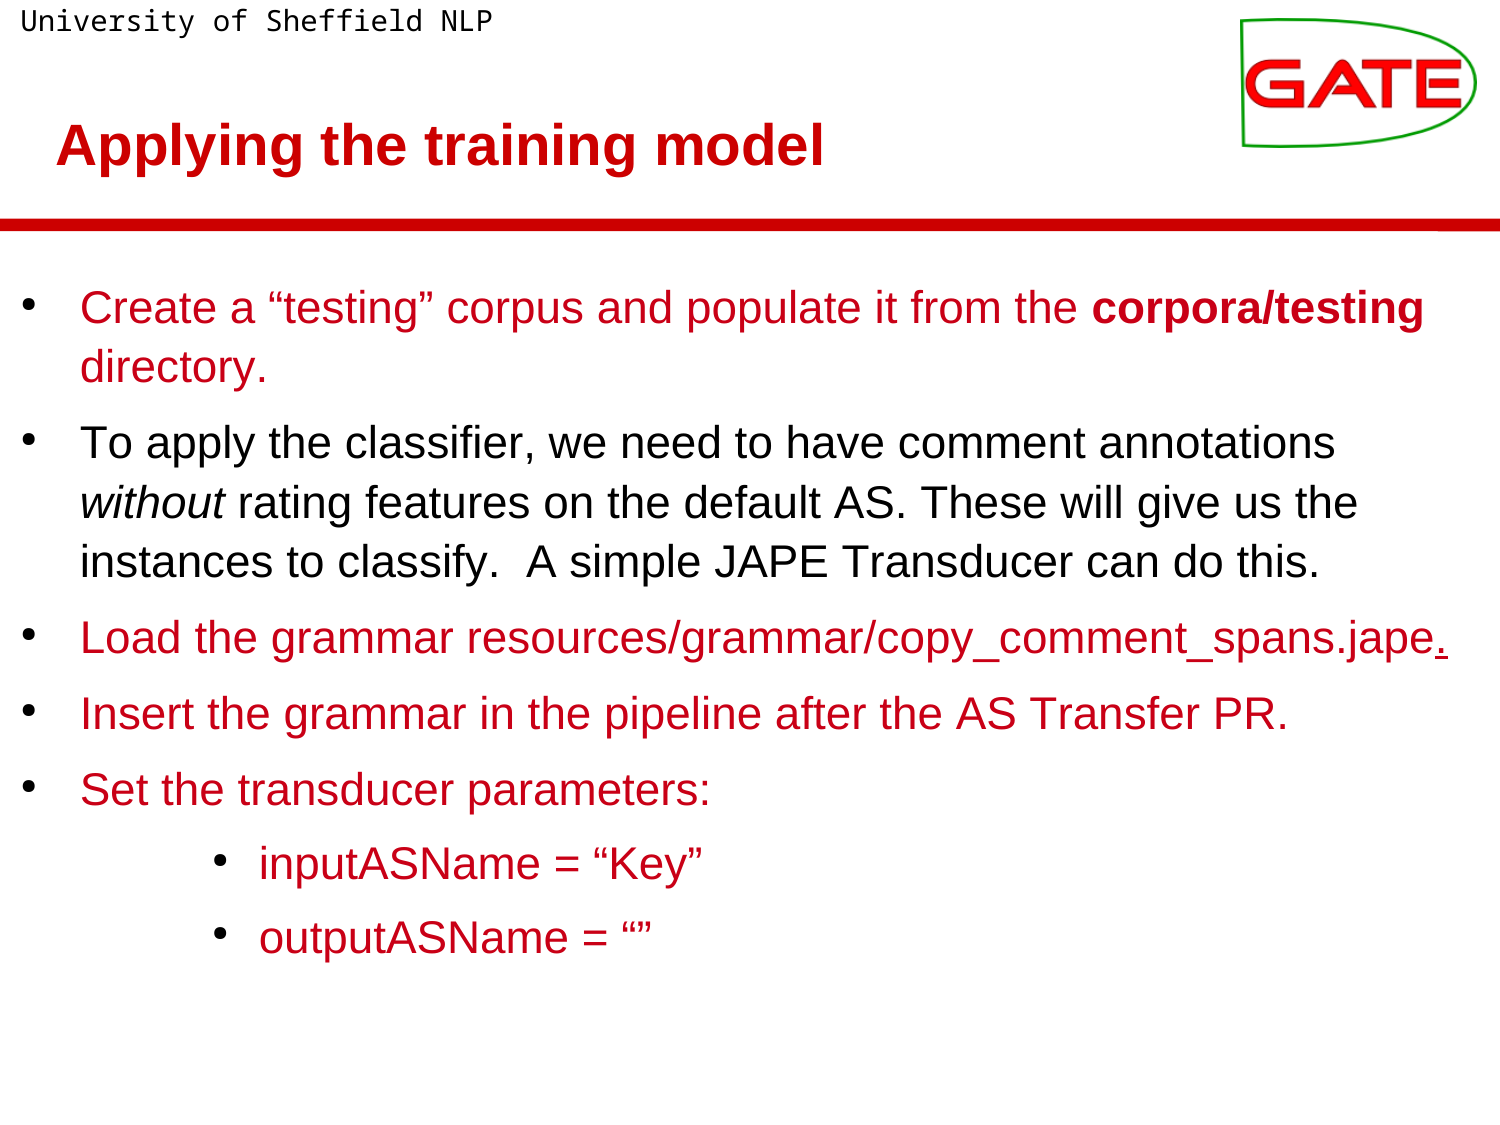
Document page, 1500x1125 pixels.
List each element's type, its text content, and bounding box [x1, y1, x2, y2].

picture [1240, 18, 1477, 148]
title Applying the training model [41, 30, 1391, 262]
list Create a “testing” corpus and populate it from the corpora/testing directory. To apply the classifier, we need to have comment annotations without rating features on the default AS. These will give us the instances to classify. A simple JAPE Transducer can do this. Load the grammar resources/grammar/copy_comment_spans.jape. Insert the grammar in the pipeline after the AS Transfer PR. Set the transducer parameters: inputASName = “Key” outputASName = “” [5, 265, 1477, 1093]
